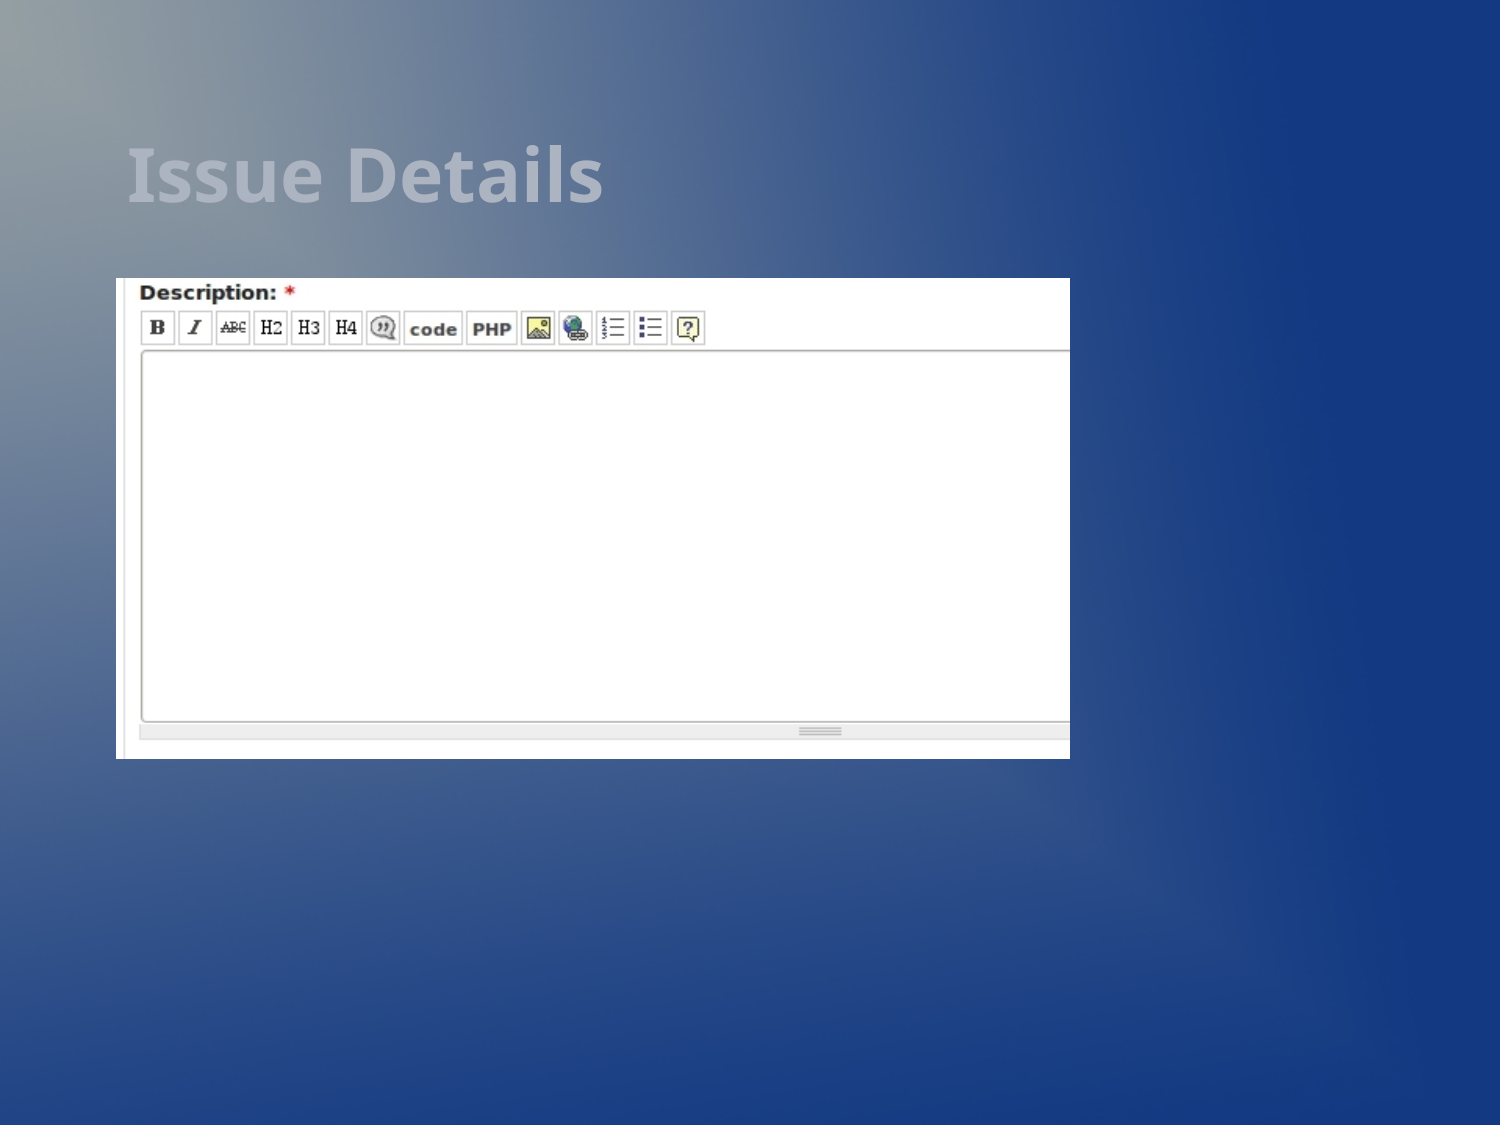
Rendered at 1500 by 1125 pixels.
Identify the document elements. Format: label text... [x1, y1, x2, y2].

picture [0, 0, 1500, 1125]
title Issue Details [75, 14, 1425, 233]
